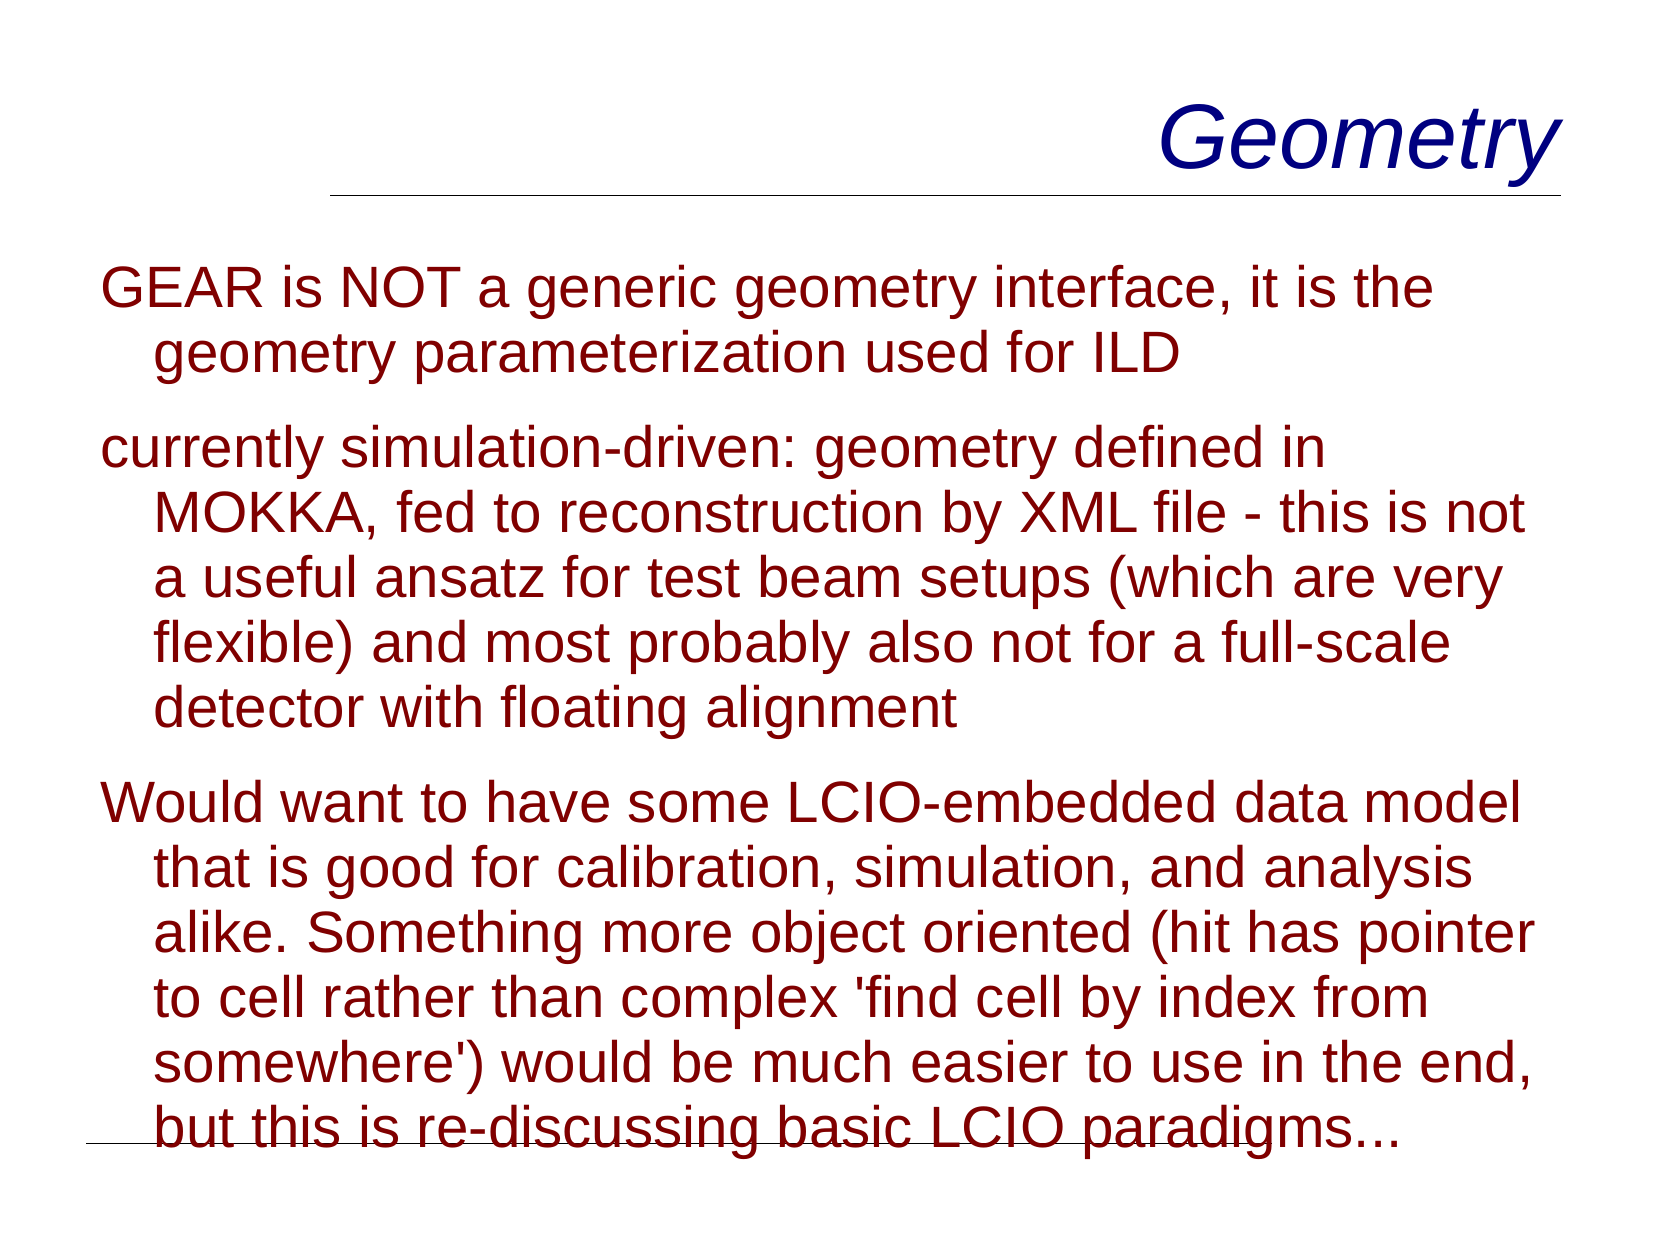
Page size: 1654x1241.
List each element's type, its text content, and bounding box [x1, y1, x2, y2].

title Geometry [277, 32, 1561, 241]
list GEAR is NOT a generic geometry interface, it is the geometry parameterization used for ILD currently simulation-driven: geometry defined in MOKKA, fed to reconstruction by XML file - this is not a useful ansatz for test beam setups (which are very flexible) and most probably also not for a full-scale detector with floating alignment Would want to have some LCIO-embedded data model that is good for calibration, simulation, and analysis alike. Something more object oriented (hit has pointer to cell rather than complex 'find cell by index from somewhere') would be much easier to use in the end, but this is re-discussing basic LCIO paradigms... [82, 255, 1571, 1160]
